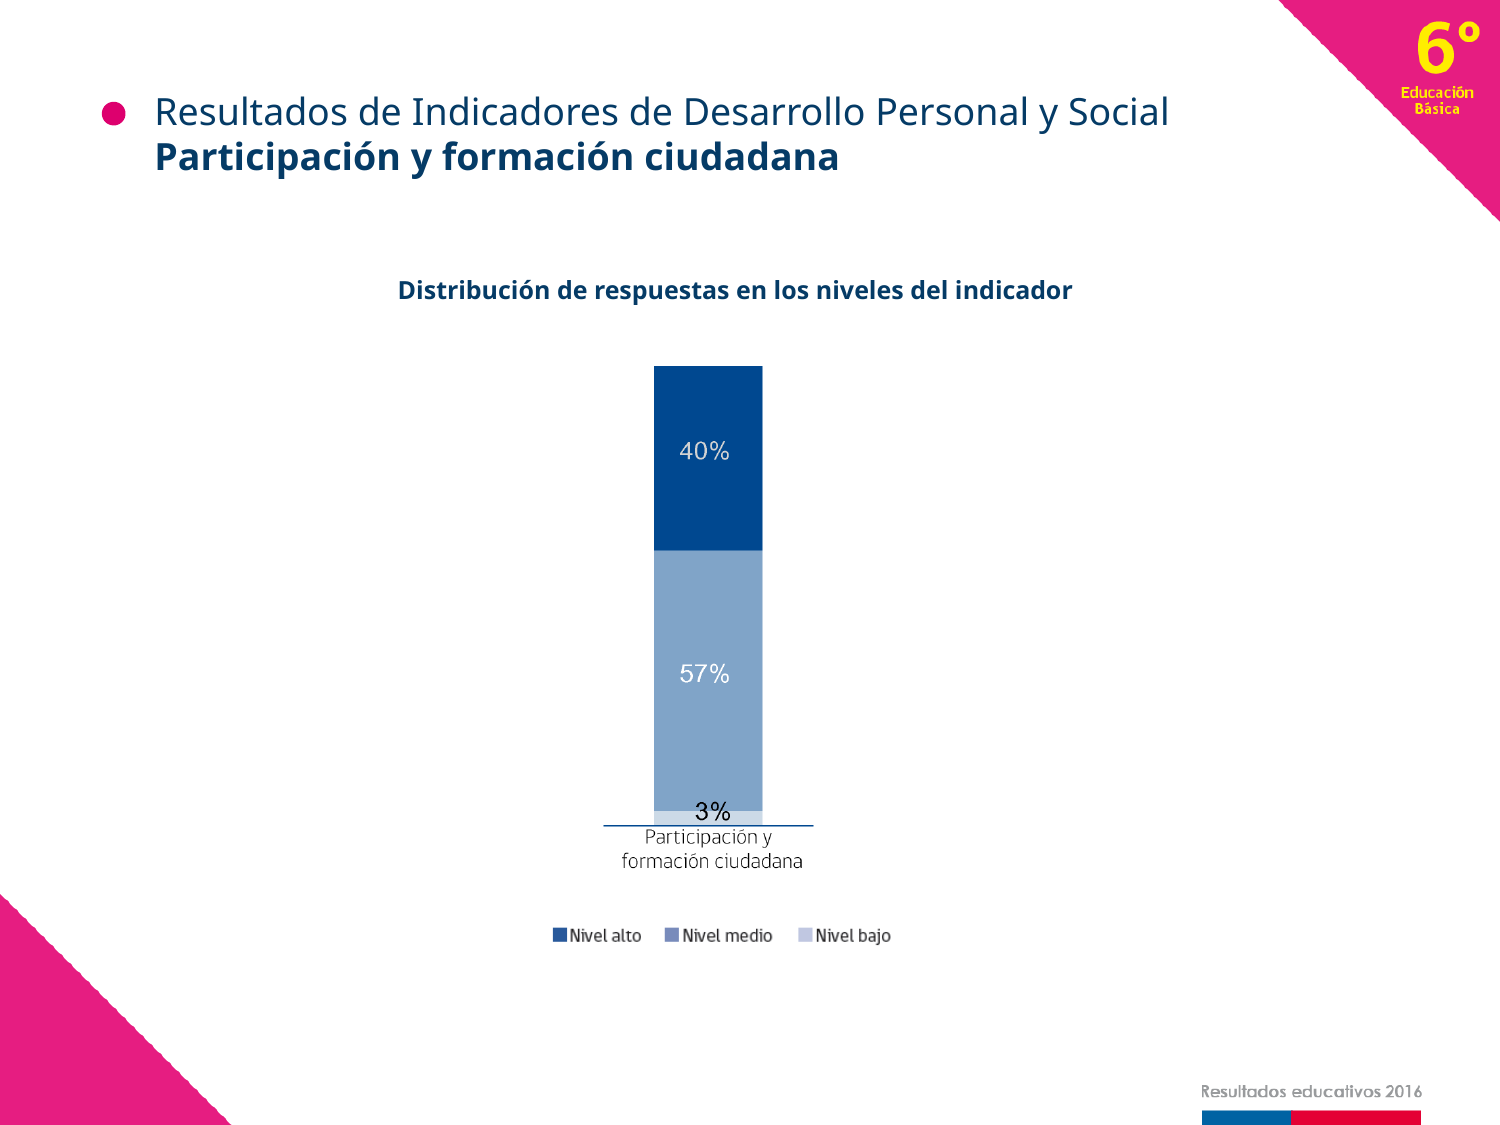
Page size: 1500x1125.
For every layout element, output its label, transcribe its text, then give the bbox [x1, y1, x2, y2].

picture [0, 0, 1500, 1125]
text_box Resultados de Indicadores de Desarrollo Personal y Social Participación y formación ciudadana [139, 80, 1247, 187]
text_box Distribución de respuestas en los niveles del indicador [287, 268, 1185, 313]
text_box [101, 101, 126, 126]
